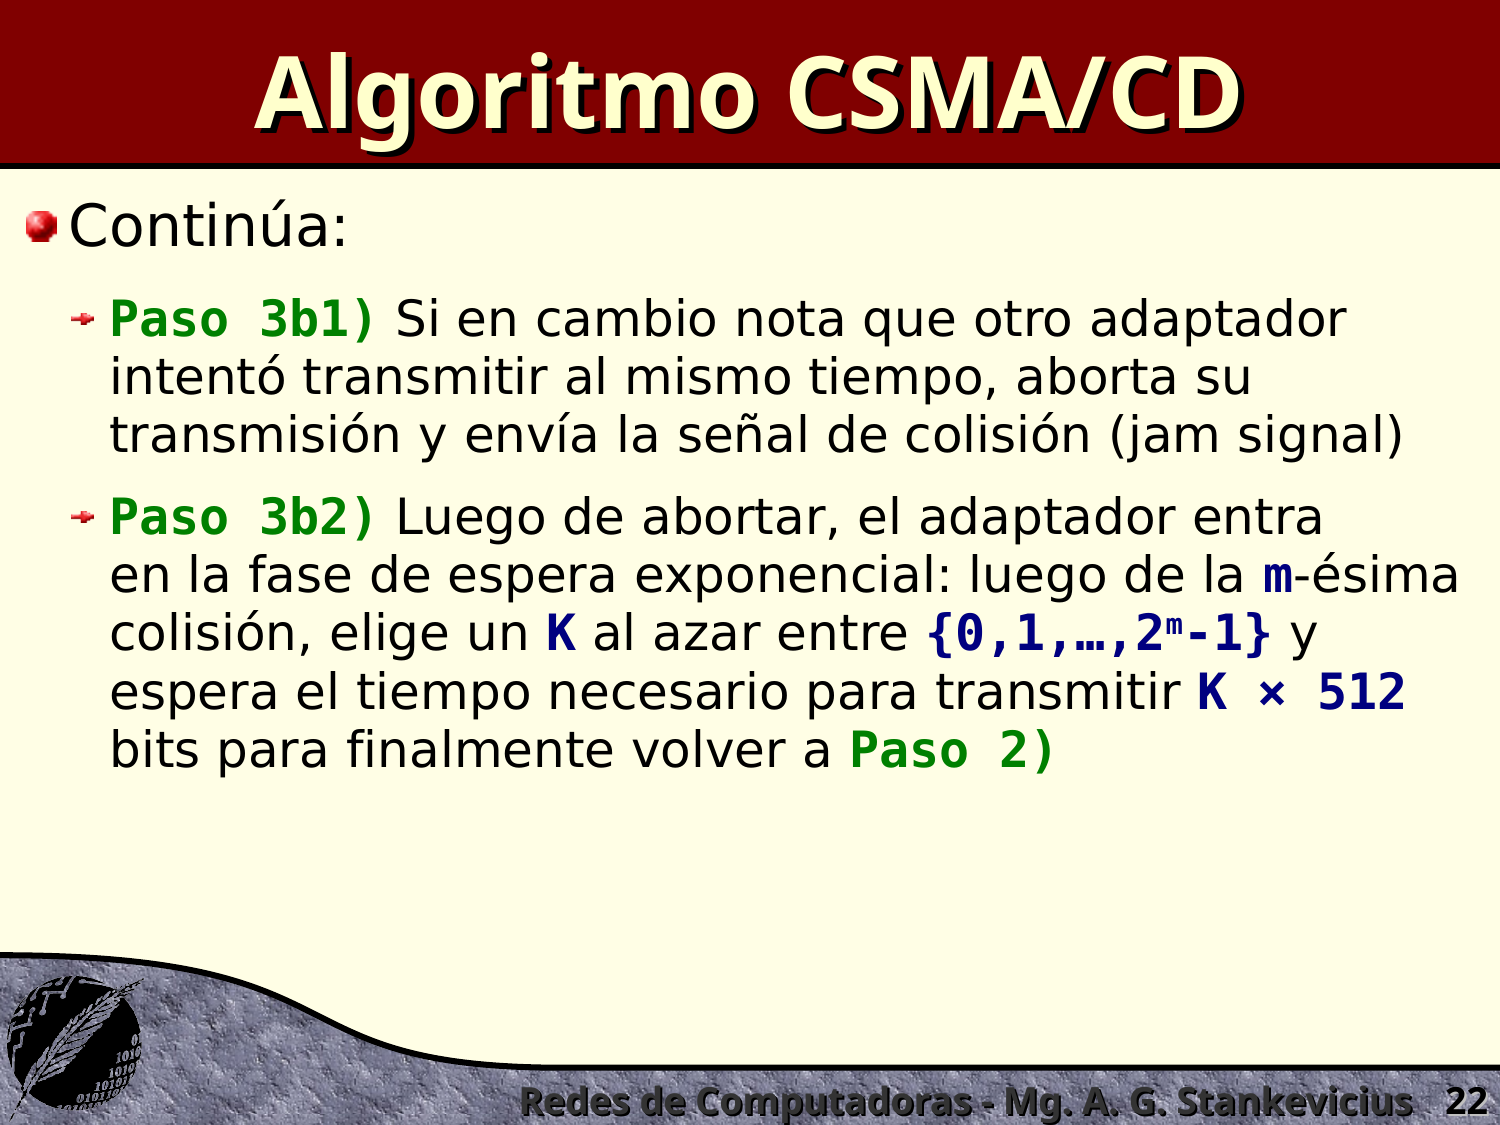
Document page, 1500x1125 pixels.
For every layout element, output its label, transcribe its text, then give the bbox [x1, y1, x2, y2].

picture [0, 959, 1500, 1125]
list Continúa: Paso 3b1) Si en cambio nota que otro adaptador intentó transmitir al mismo tiempo, aborta su transmisión y envía la señal de colisión (jam signal) Paso 3b2) Luego de abortar, el adaptador entra en la fase de espera exponencial: luego de la m-ésima colisión, elige un K al azar entre {0,1,…,2m-1} y espera el tiempo necesario para transmitir K × 512 bits para finalmente volver a Paso 2) [11, 192, 1486, 921]
picture [790, 1100, 795, 1110]
title Algoritmo CSMA/CD [15, 5, 1485, 160]
picture [1047, 1100, 1054, 1110]
